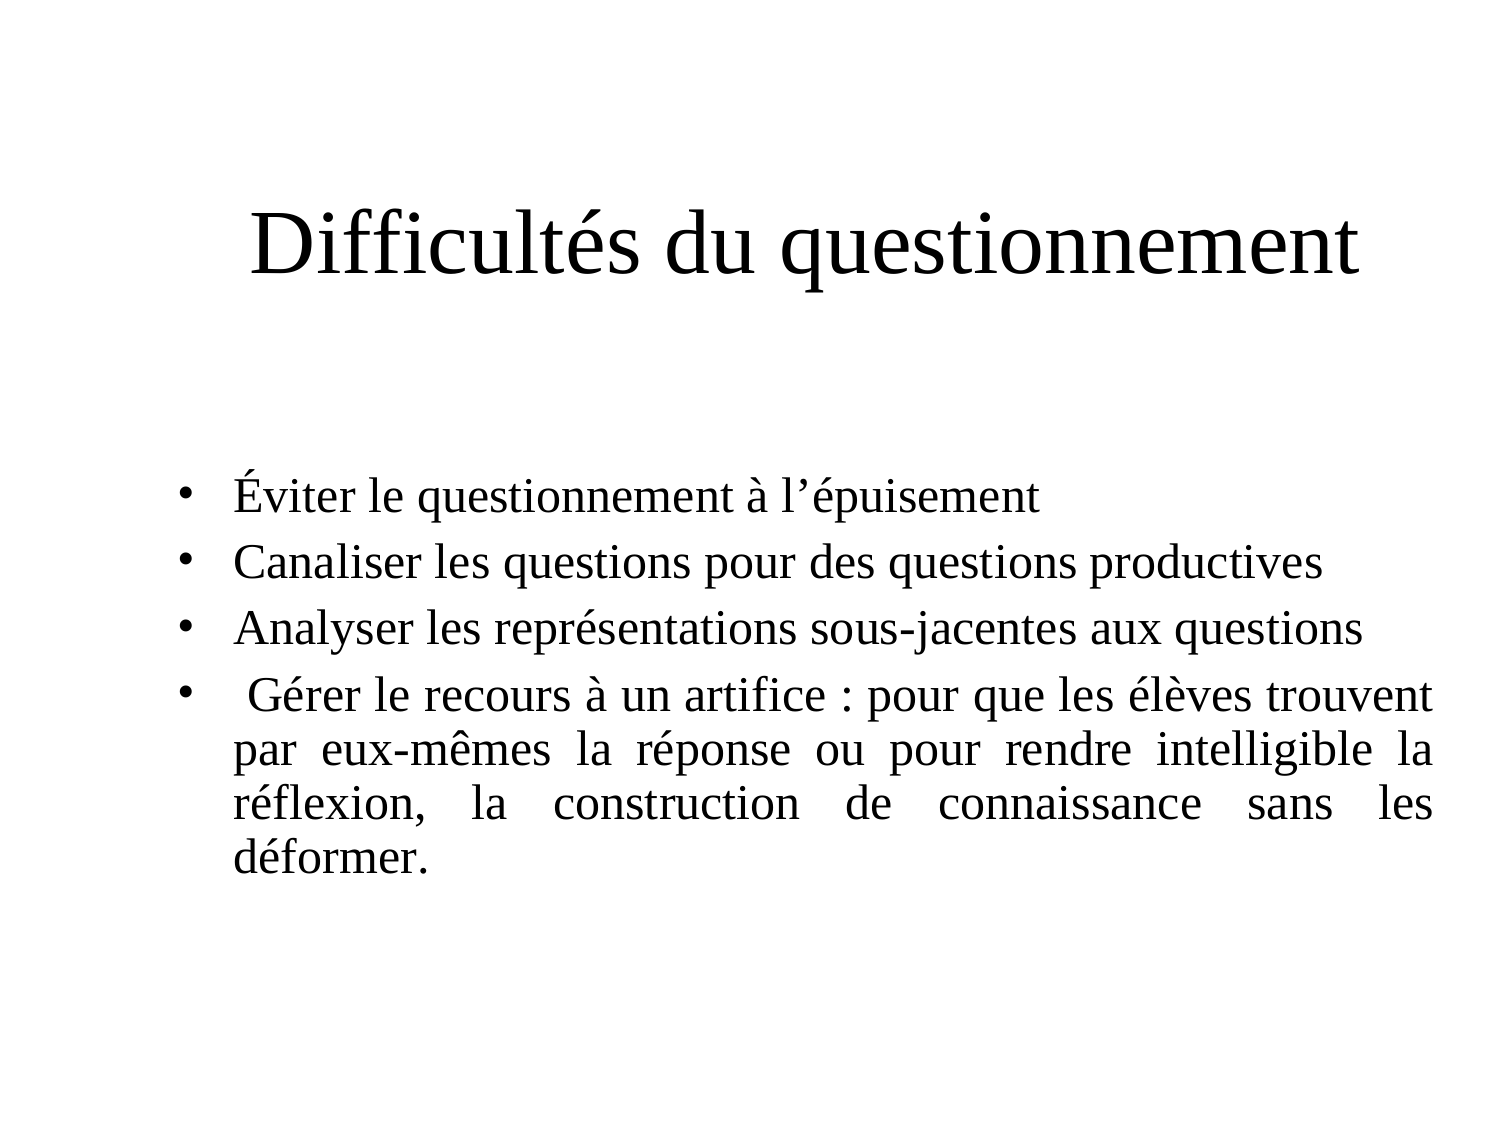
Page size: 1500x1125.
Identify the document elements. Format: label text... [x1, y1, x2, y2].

list Éviter le questionnement à l’épuisement Canaliser les questions pour des questions productives Analyser les représentations sous-jacentes aux questions Gérer le recours à un artifice : pour que les élèves trouvent par eux-mêmes la réponse ou pour rendre intelligible la réflexion, la construction de connaissance sans les déformer. [162, 425, 1450, 1030]
title Difficultés du questionnement [149, 74, 1463, 300]
